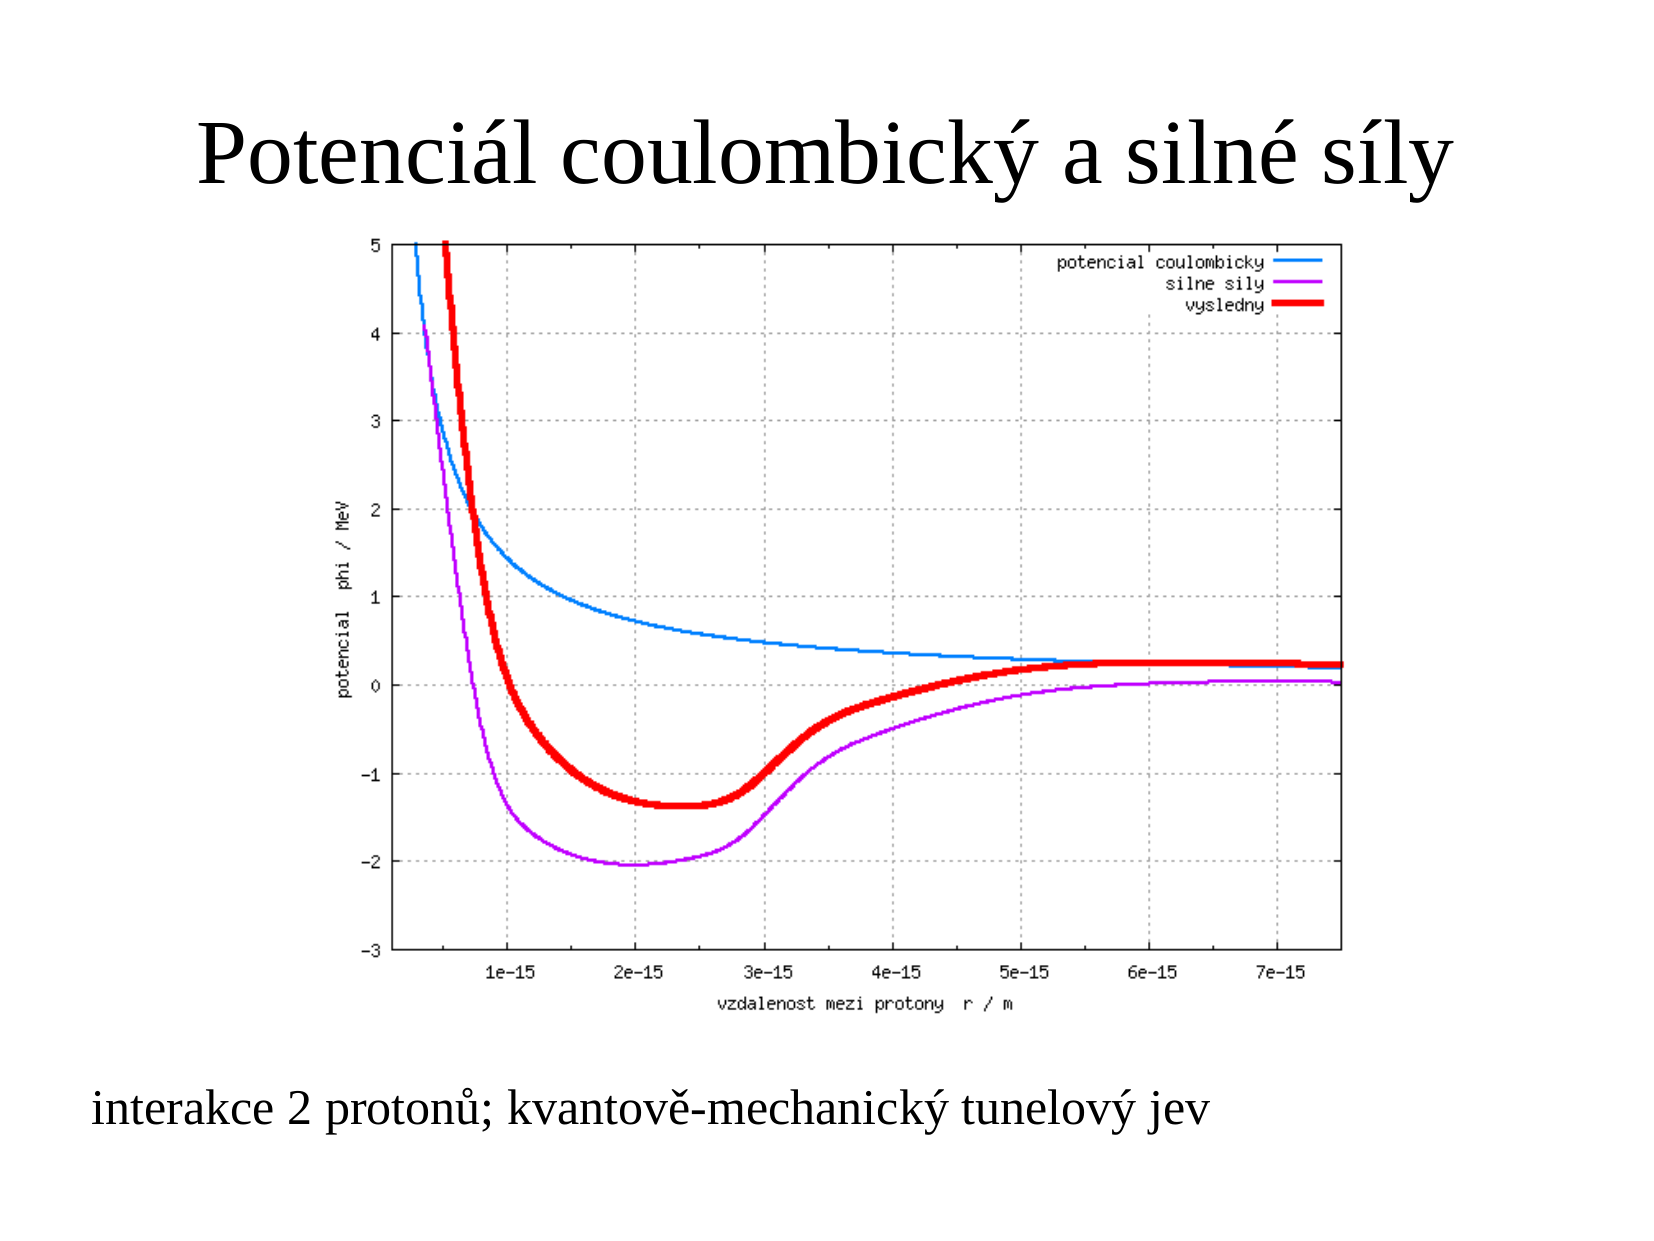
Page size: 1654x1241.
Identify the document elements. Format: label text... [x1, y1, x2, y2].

picture [321, 226, 1372, 1015]
title Potenciál coulombický a silné síly [82, 56, 1571, 250]
list interakce 2 protonů; kvantově-mechanický tunelový jev [73, 1079, 1562, 1185]
